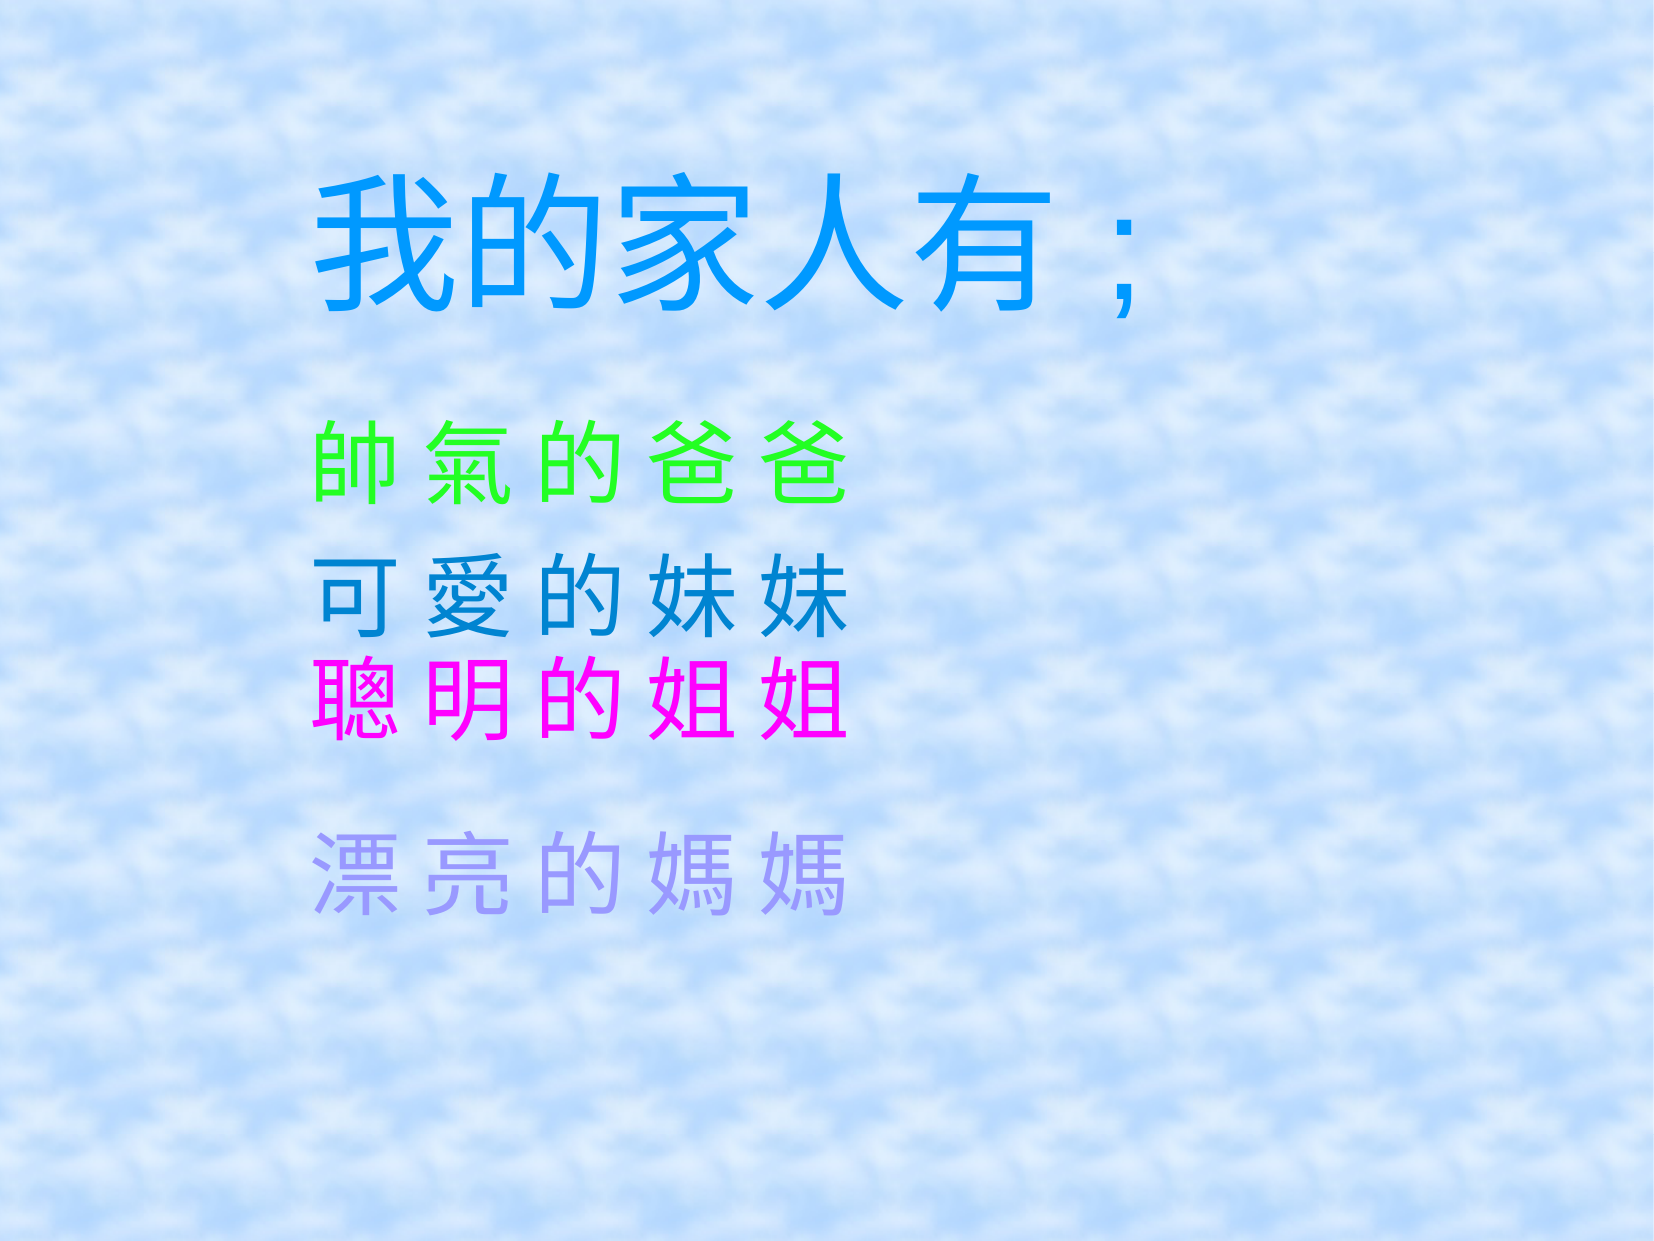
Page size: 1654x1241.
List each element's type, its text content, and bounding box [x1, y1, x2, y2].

text_box 我的家人有; [295, 118, 1418, 314]
text_box 帥 氣 的 爸 爸 可 愛 的 妹 妹 漂 亮 的 媽 媽 [295, 383, 1447, 884]
picture [0, 0, 1654, 1241]
text_box 聰 明 的 姐 姐 [295, 620, 1152, 745]
